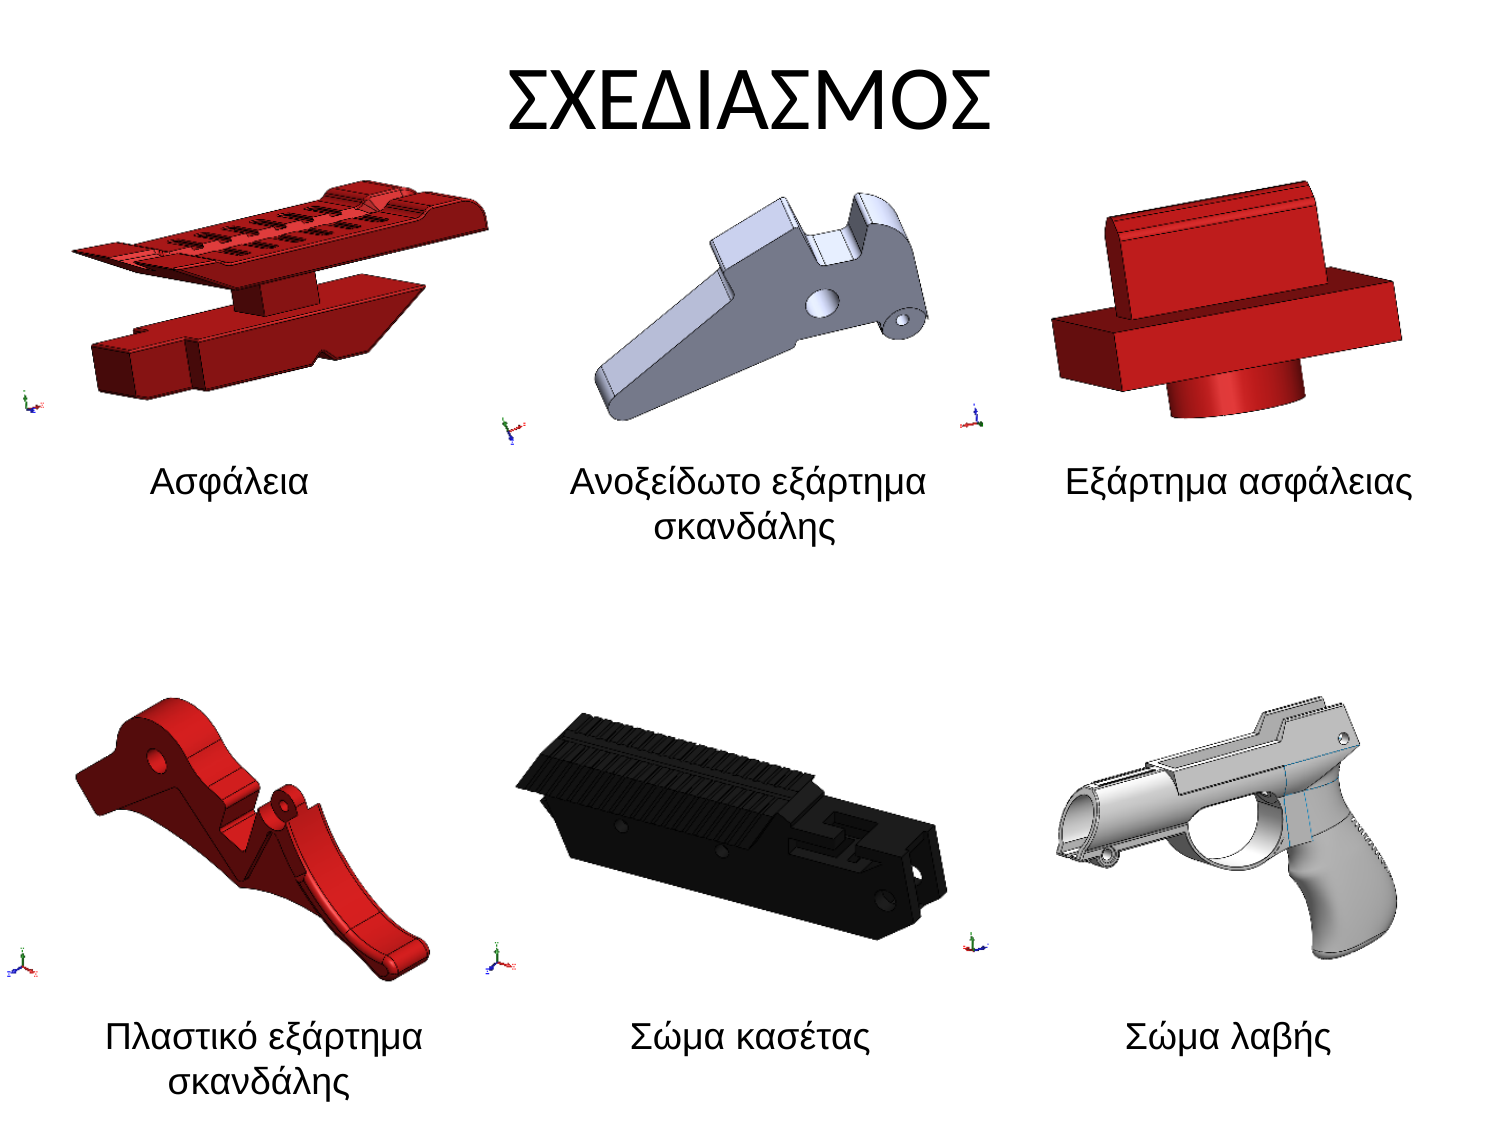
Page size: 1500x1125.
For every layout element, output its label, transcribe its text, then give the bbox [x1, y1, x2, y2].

text_box Πλαστικό εξάρτημα σκανδάλης [90, 1005, 451, 1110]
text_box Σώμα κασέτας [615, 1005, 901, 1065]
text_box Ανοξείδωτο εξάρτημα σκανδάλης [555, 450, 991, 555]
text_box Σώμα λαβής [1110, 1005, 1366, 1065]
text_box Ασφάλεια [135, 450, 331, 510]
picture [15, 161, 1486, 449]
title ΣΧΕΔΙΑΣΜΟΣ [75, 29, 1426, 156]
picture [5, 689, 1486, 987]
text_box Εξάρτημα ασφάλειας [1050, 450, 1441, 510]
